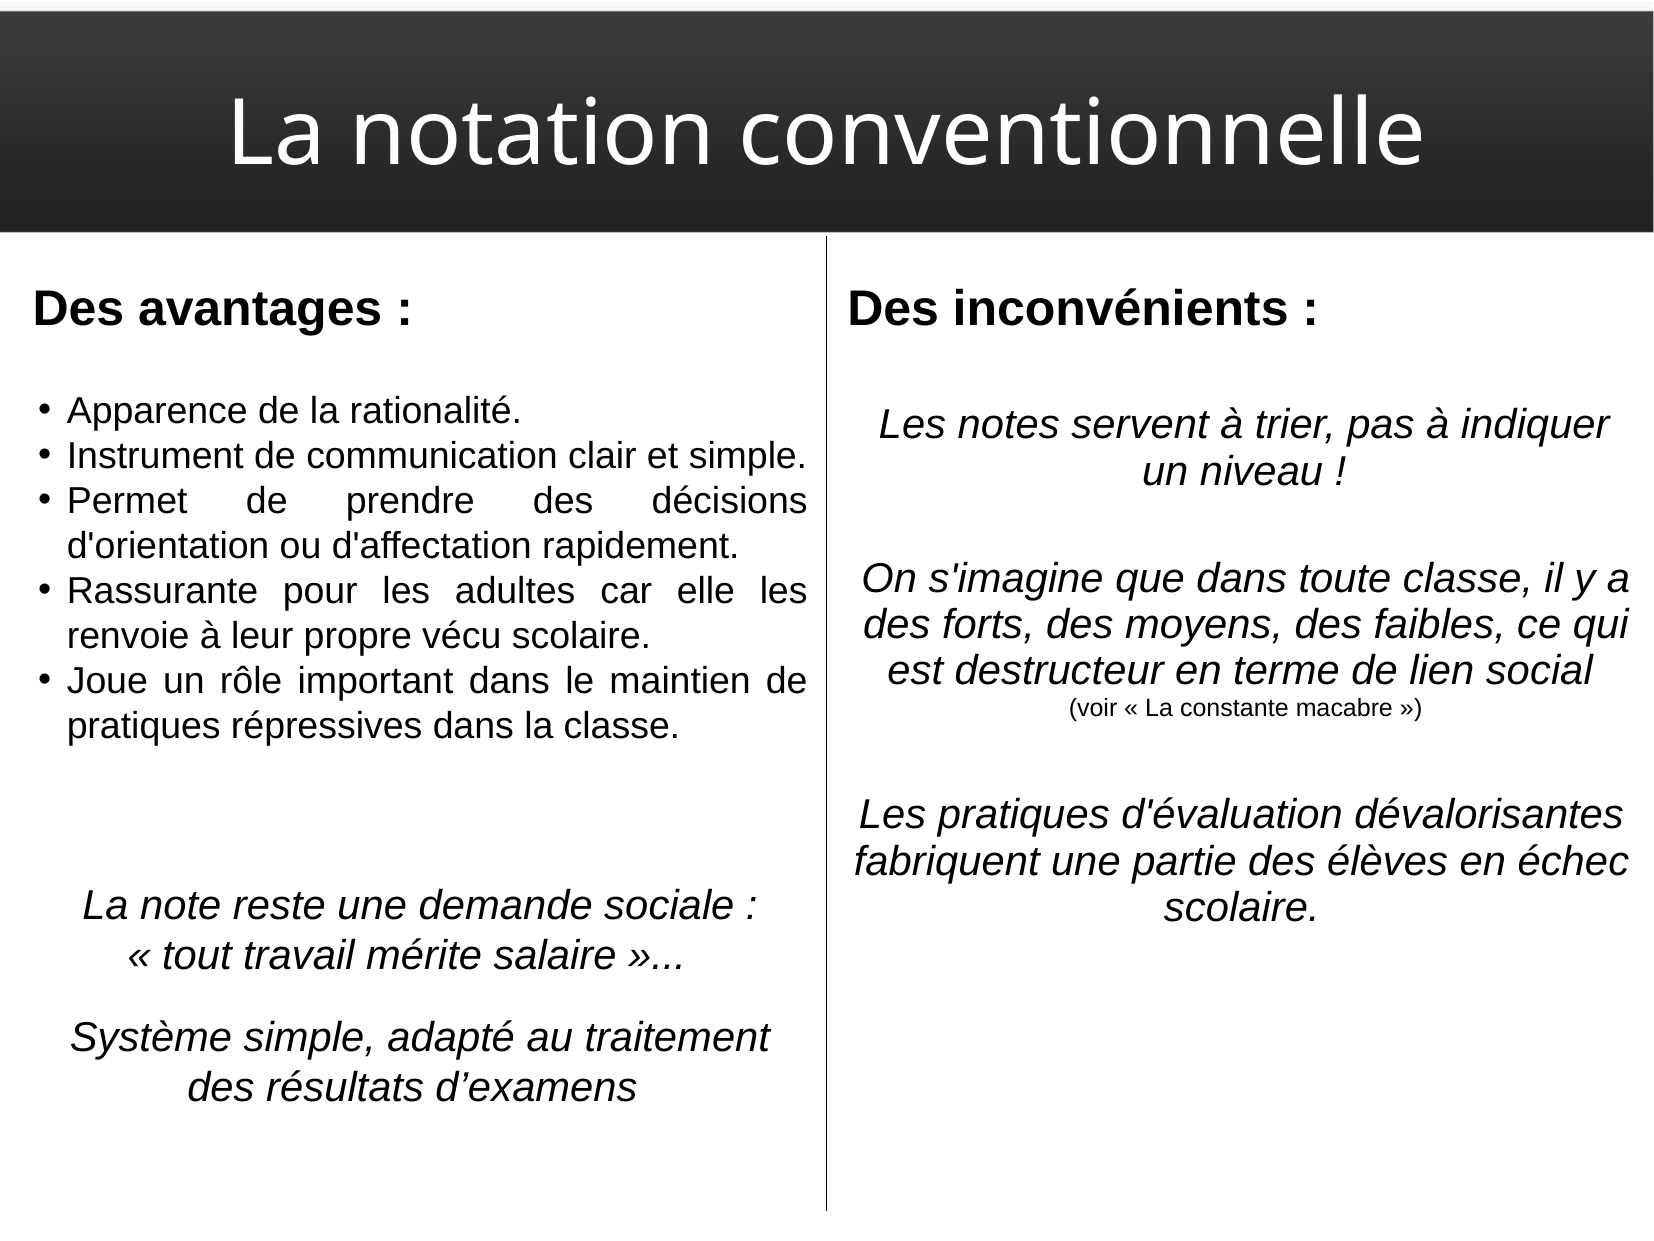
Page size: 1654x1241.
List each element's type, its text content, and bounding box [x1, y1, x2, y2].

text_box Les pratiques d'évaluation dévalorisantes fabriquent une partie des élèves en échec scolaire. [829, 783, 1654, 938]
text_box Des inconvénients : [832, 268, 1335, 344]
text_box La note reste une demande sociale : « tout travail mérite salaire »... Système simple, adapté au traitement des résultats d’examens [40, 870, 806, 1118]
picture [0, 184, 1654, 245]
text_box Les notes servent à trier, pas à indiquer un niveau ! [835, 393, 1654, 502]
text_box La notation conventionnelle [0, 59, 1654, 184]
text_box On s'imagine que dans toute classe, il y a des forts, des moyens, des faibles, ce qui est destructeur en terme de lien social (voir « La constante macabre ») [838, 547, 1654, 730]
picture [0, 2, 1654, 59]
text_box Apparence de la rationalité. Instrument de communication clair et simple. Permet de prendre des décisions d'orientation ou d'affectation rapidement. Rassurante pour les adultes car elle les renvoie à leur propre vécu scolaire. Joue un rôle important dans le maintien de pratiques répressives dans la classe. [23, 378, 826, 754]
text_box Des avantages : [0, 268, 429, 344]
